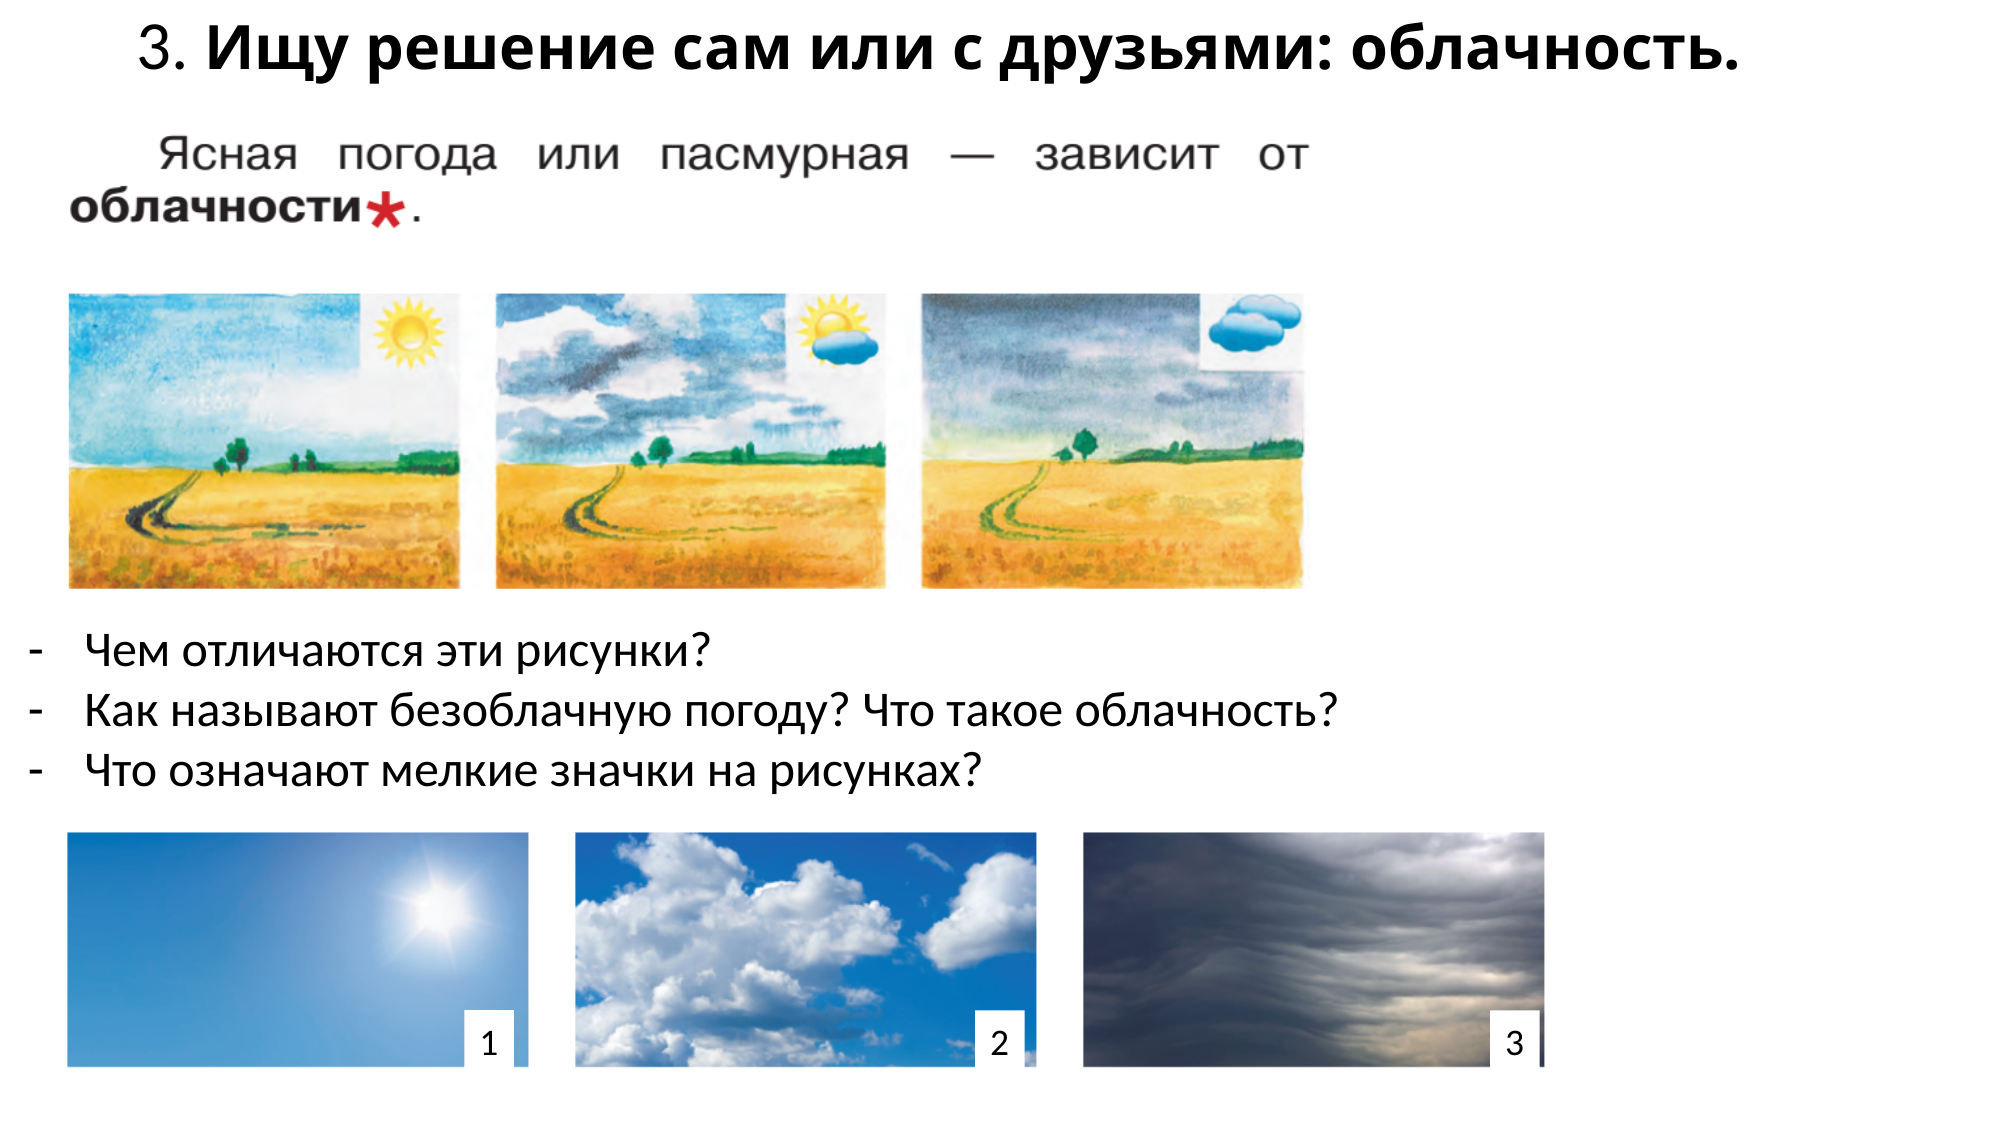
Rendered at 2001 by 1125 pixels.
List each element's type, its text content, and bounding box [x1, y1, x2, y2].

text_box Чем отличаются эти рисунки? Как называют безоблачную погоду? Что такое облачность? Что означают мелкие значки на рисунках? [13, 609, 1409, 804]
picture [52, 828, 1554, 1072]
text_box 3 [1490, 1010, 1540, 1072]
text_box 2 [975, 1010, 1025, 1072]
picture [52, 114, 1327, 606]
text_box 1 [464, 1010, 514, 1071]
text_box 3. Ищу решение сам или с друзьями: облачность. [121, 9, 1847, 96]
